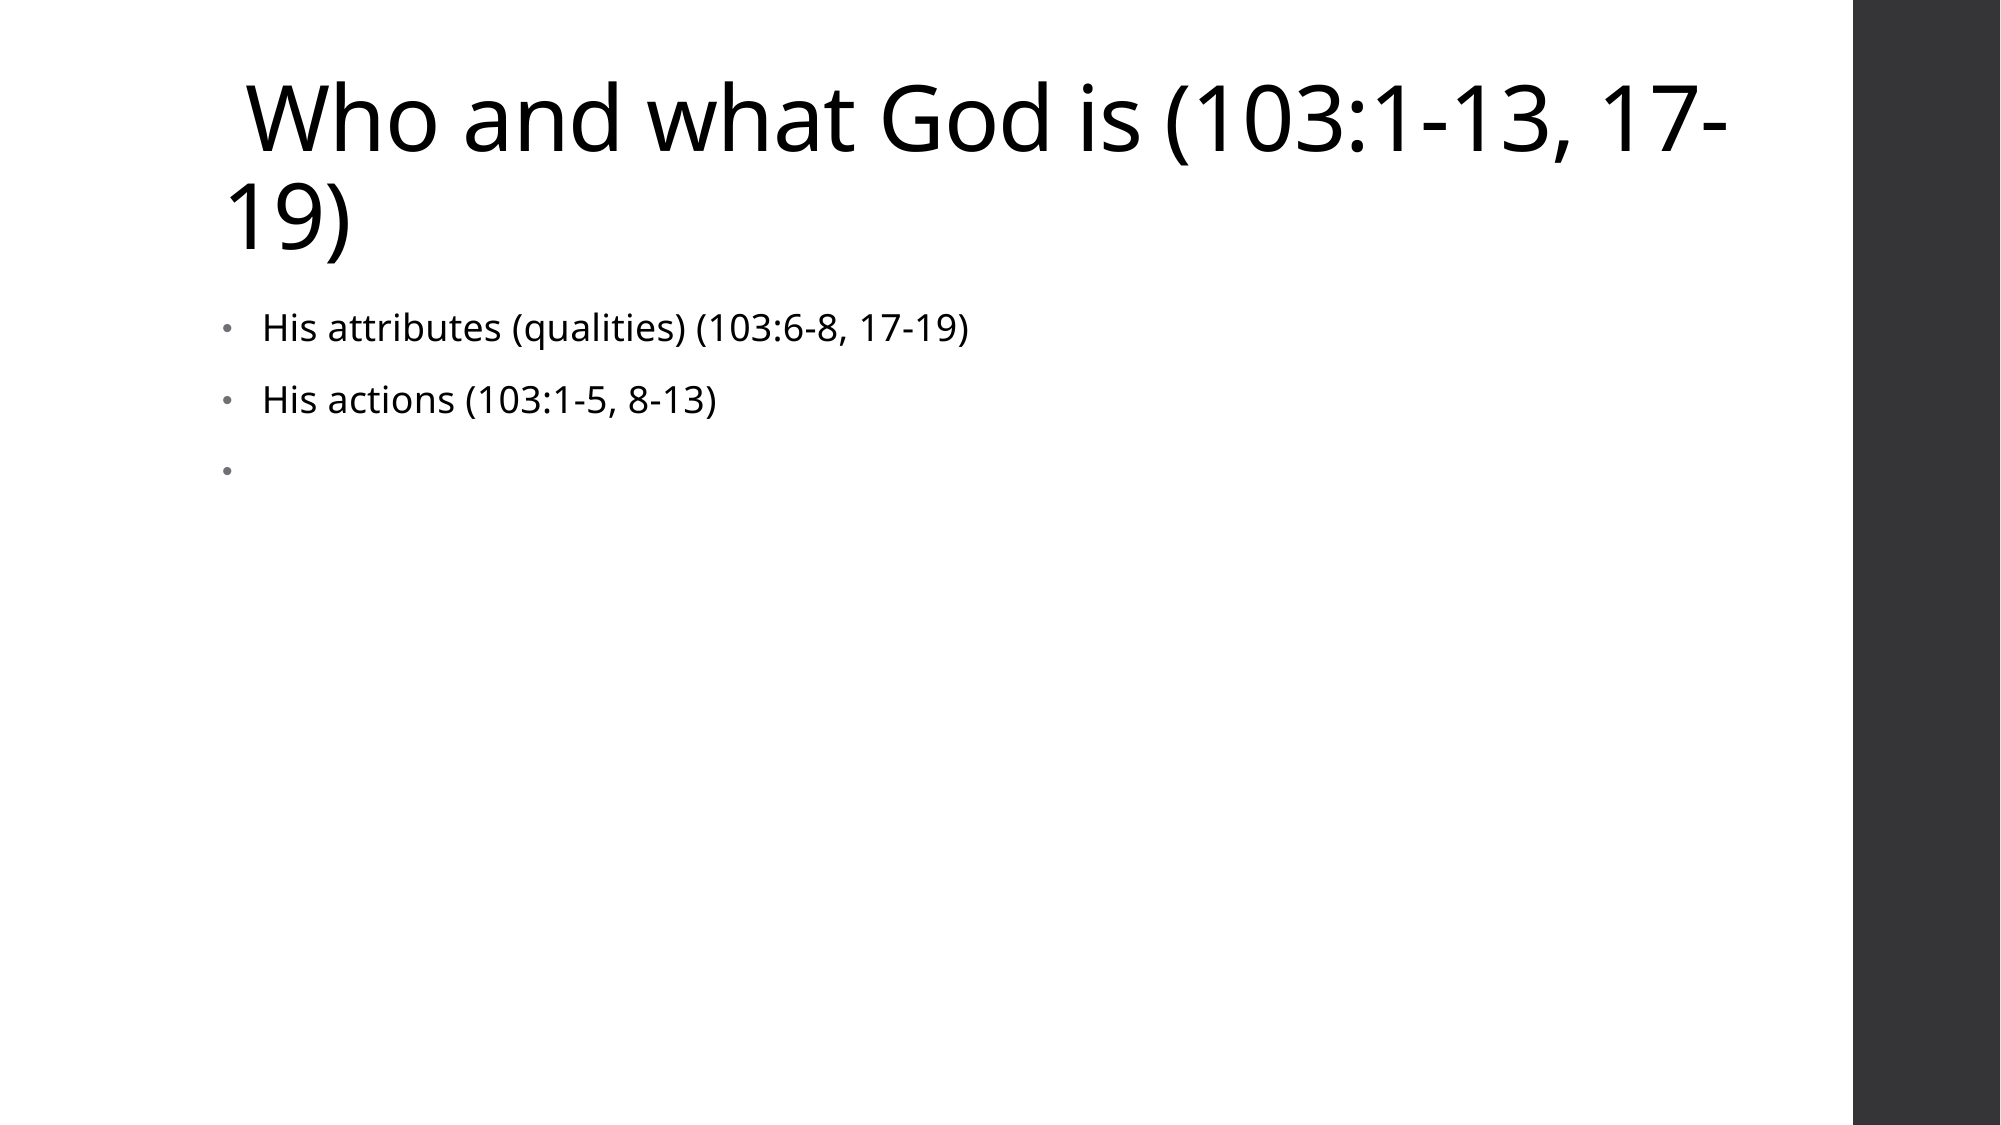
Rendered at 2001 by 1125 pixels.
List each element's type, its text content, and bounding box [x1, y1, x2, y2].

list His attributes (qualities) (103:6-8, 17-19) His actions (103:1-5, 8-13) [206, 299, 1617, 1014]
title Who and what God is (103:1-13, 17-19) [206, 60, 1797, 278]
